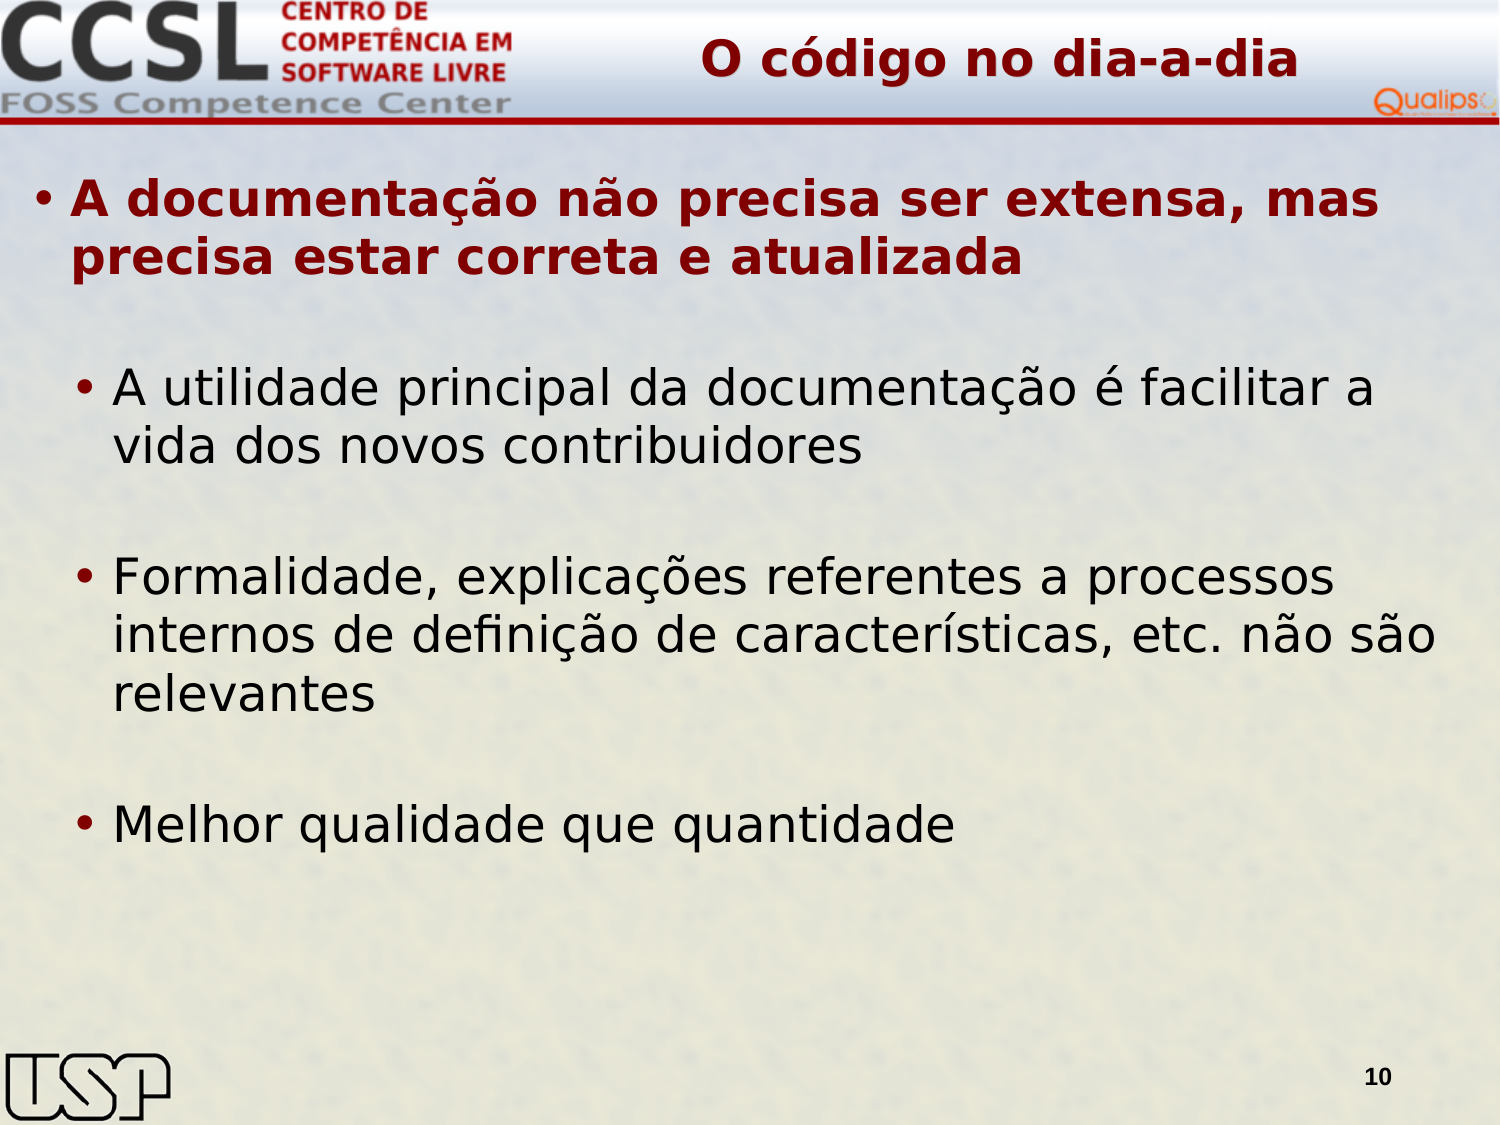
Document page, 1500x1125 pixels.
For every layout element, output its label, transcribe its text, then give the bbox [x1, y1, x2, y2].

list A documentação não precisa ser extensa, mas precisa estar correta e atualizada A utilidade principal da documentação é facilitar a vida dos novos contribuidores Formalidade, explicações referentes a processos internos de definição de características, etc. não são relevantes Melhor qualidade que quantidade [29, 169, 1468, 854]
title O código no dia-a-dia [501, 0, 1500, 119]
picture [0, 0, 1500, 1125]
